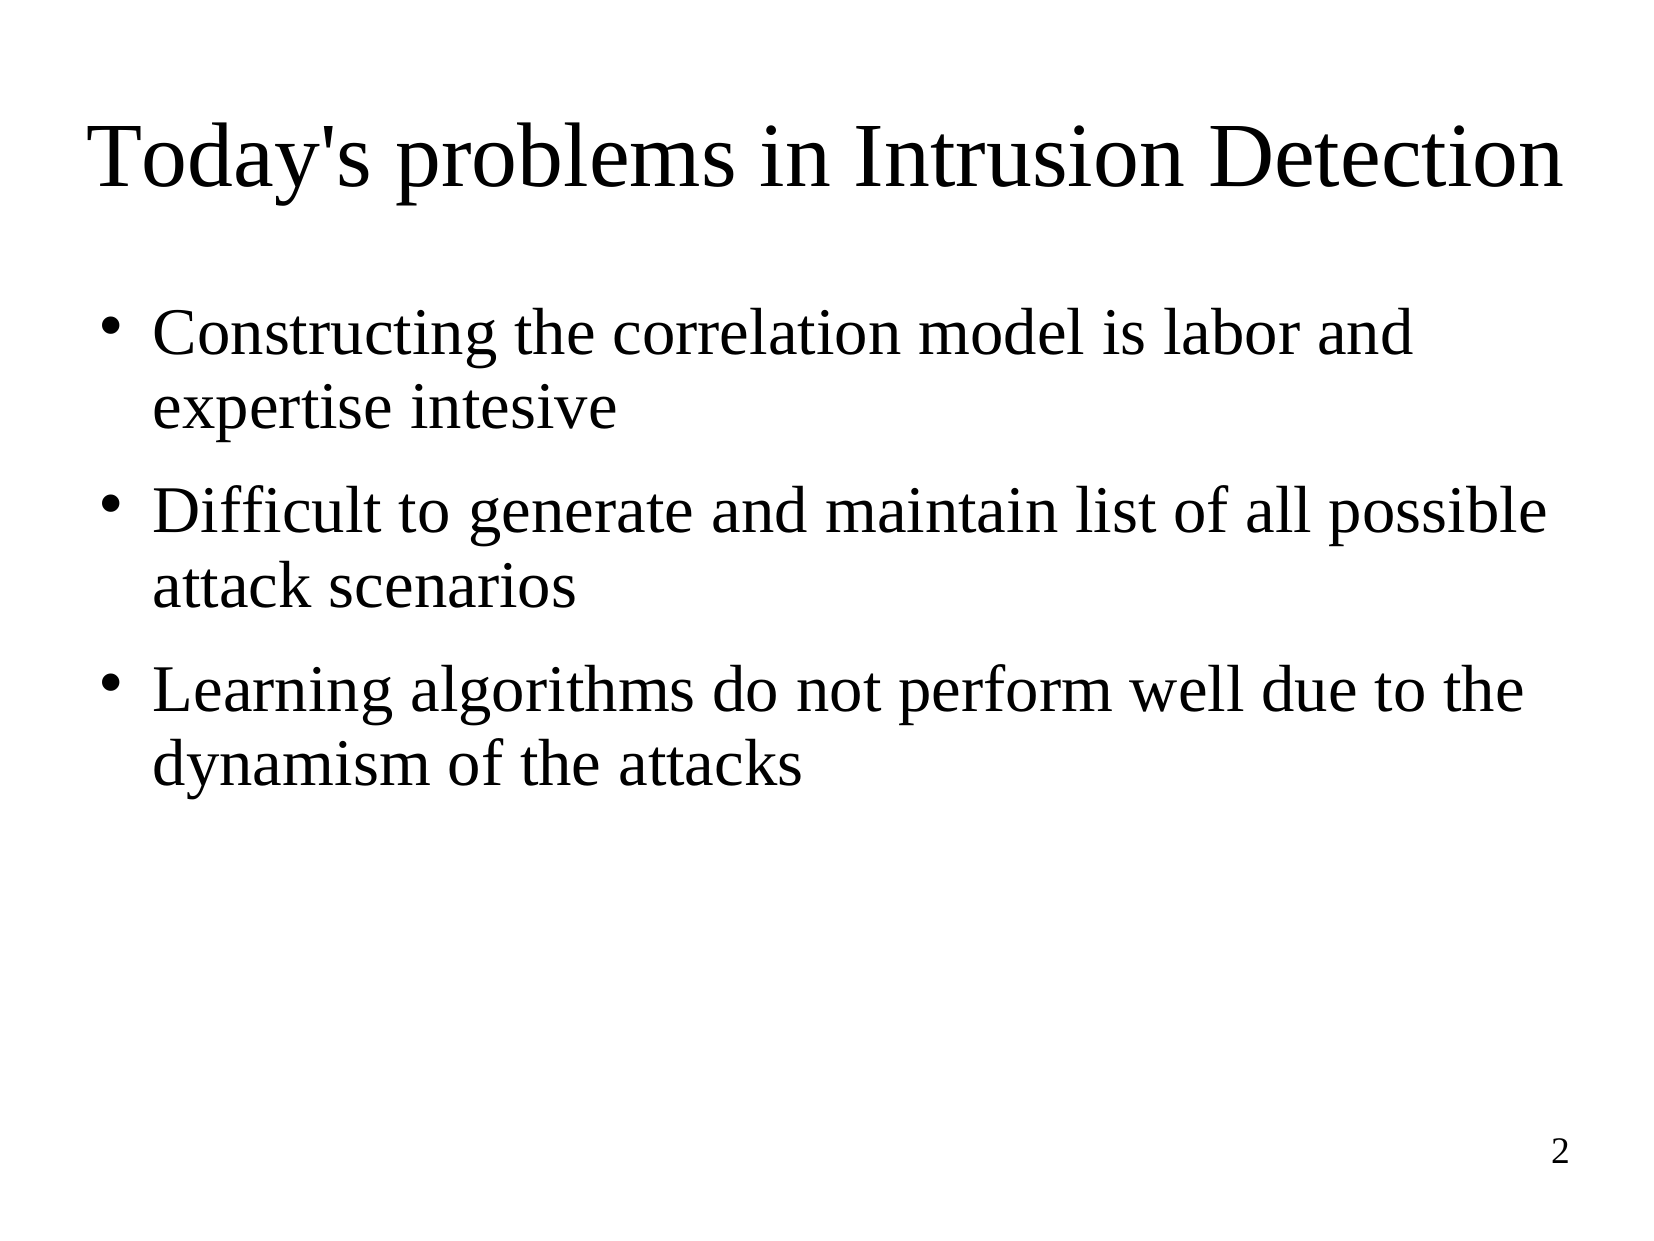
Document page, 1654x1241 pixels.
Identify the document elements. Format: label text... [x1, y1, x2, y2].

title Today's problems in Intrusion Detection [82, 49, 1571, 257]
list Constructing the correlation model is labor and expertise intesive Difficult to generate and maintain list of all possible attack scenarios Learning algorithms do not perform well due to the dynamism of the attacks [82, 290, 1571, 1109]
